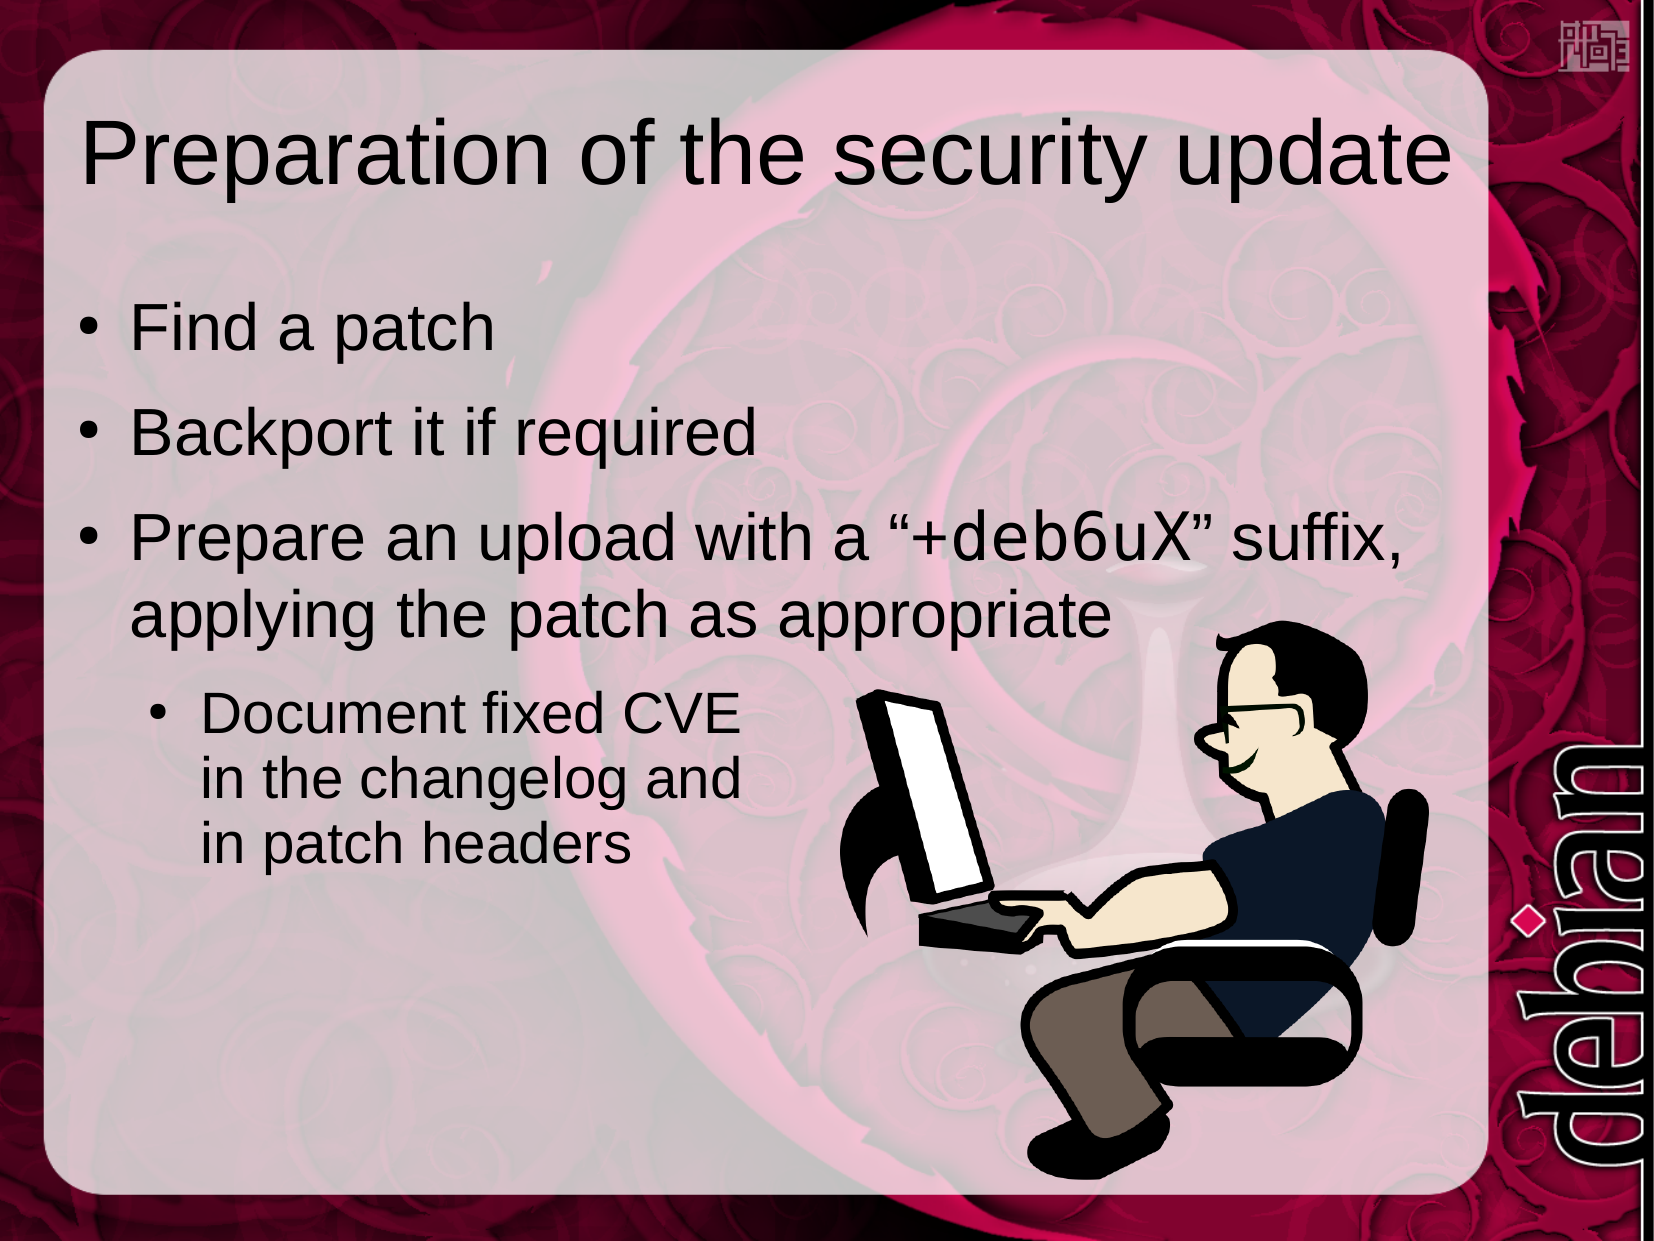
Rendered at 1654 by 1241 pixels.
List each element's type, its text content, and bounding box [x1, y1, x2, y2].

list Find a patch Backport it if required Prepare an upload with a “+deb6uX” suffix, applying the patch as appropriate Document fixed CVE in the changelog and in patch headers [59, 290, 1477, 1109]
title Preparation of the security update [59, 49, 1477, 257]
picture [0, 0, 1654, 1241]
